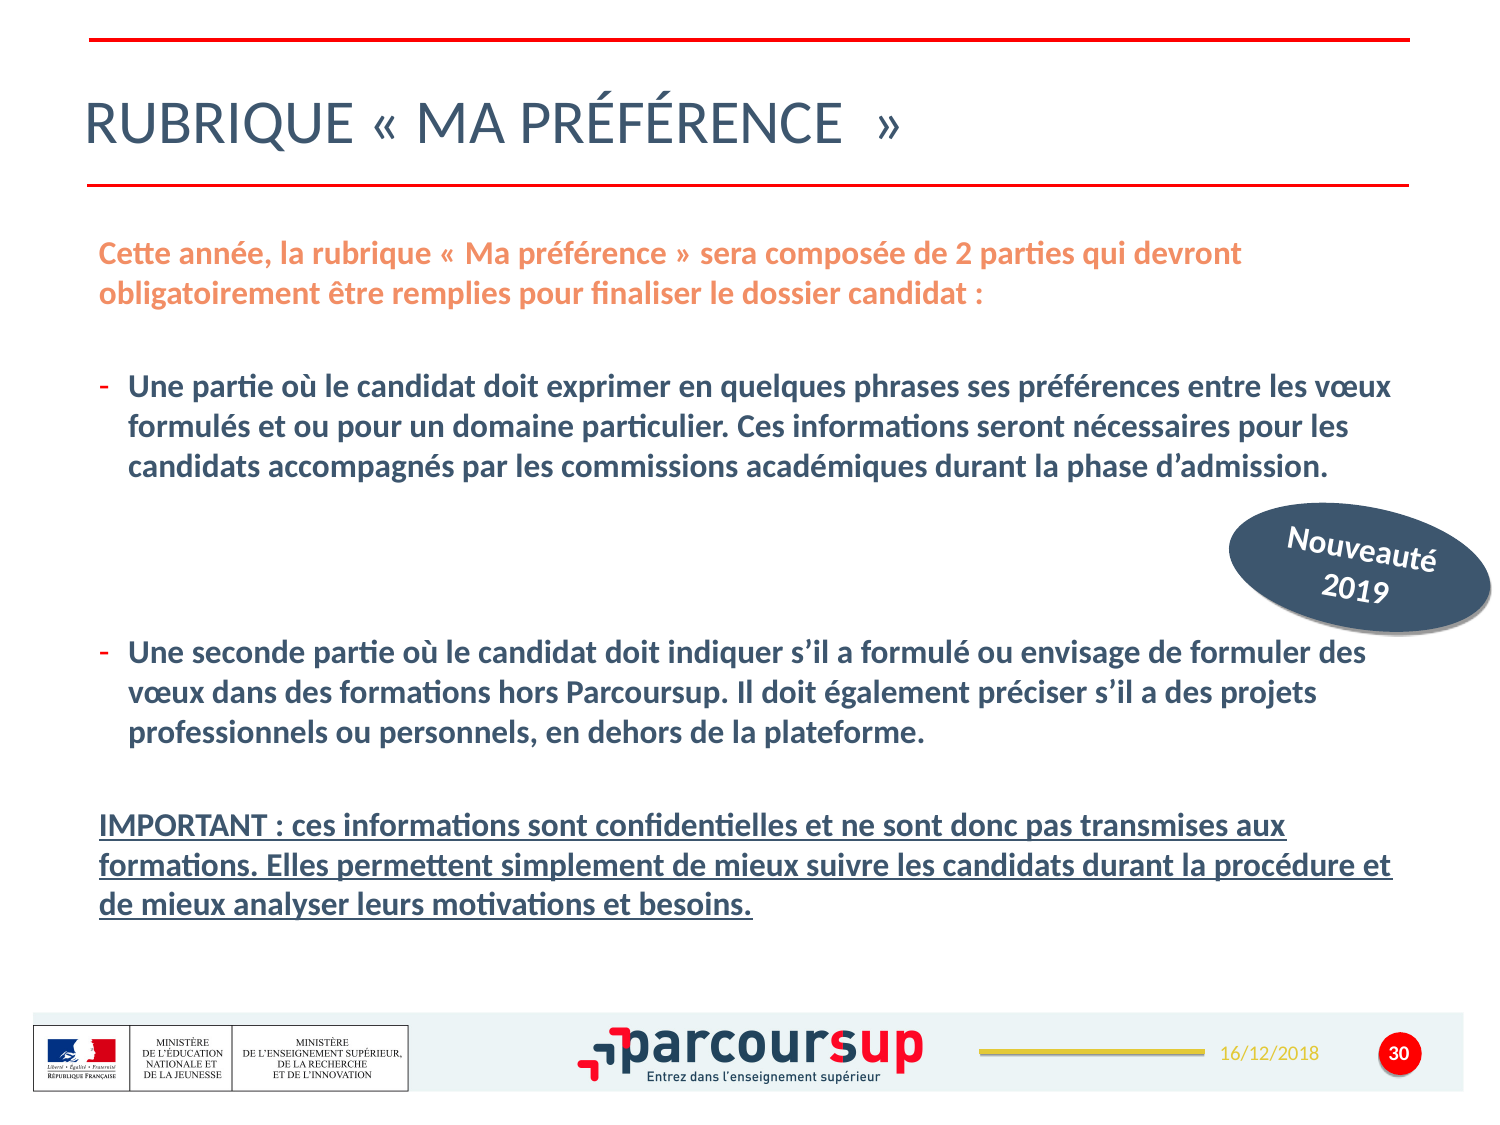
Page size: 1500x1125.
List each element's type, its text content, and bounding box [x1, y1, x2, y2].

title rubrique « ma préférence » [69, 12, 1409, 224]
text_box Cette année, la rubrique « Ma préférence » sera composée de 2 parties qui devront obligatoirement être remplies pour finaliser le dossier candidat : Une partie où le candidat doit exprimer en quelques phrases ses préférences entre les vœux formulés et ou pour un domaine particulier. Ces informations seront nécessaires pour les candidats accompagnés par les commissions académiques durant la phase d’admission. Une seconde partie où le candidat doit indiquer s’il a formulé ou envisage de formuler des vœux dans des formations hors Parcoursup. Il doit également préciser s’il a des projets professionnels ou personnels, en dehors de la plateforme. IMPORTANT : ces informations sont confidentielles et ne sont donc pas transmises aux formations. Elles permettent simplement de mieux suivre les candidats durant la procédure et de mieux analyser leurs motivations et besoins. [84, 223, 1423, 1016]
picture [0, 0, 1499, 1124]
slide_number <numéro> [1368, 1031, 1430, 1074]
text_box Nouveauté 2019 [1228, 502, 1491, 632]
